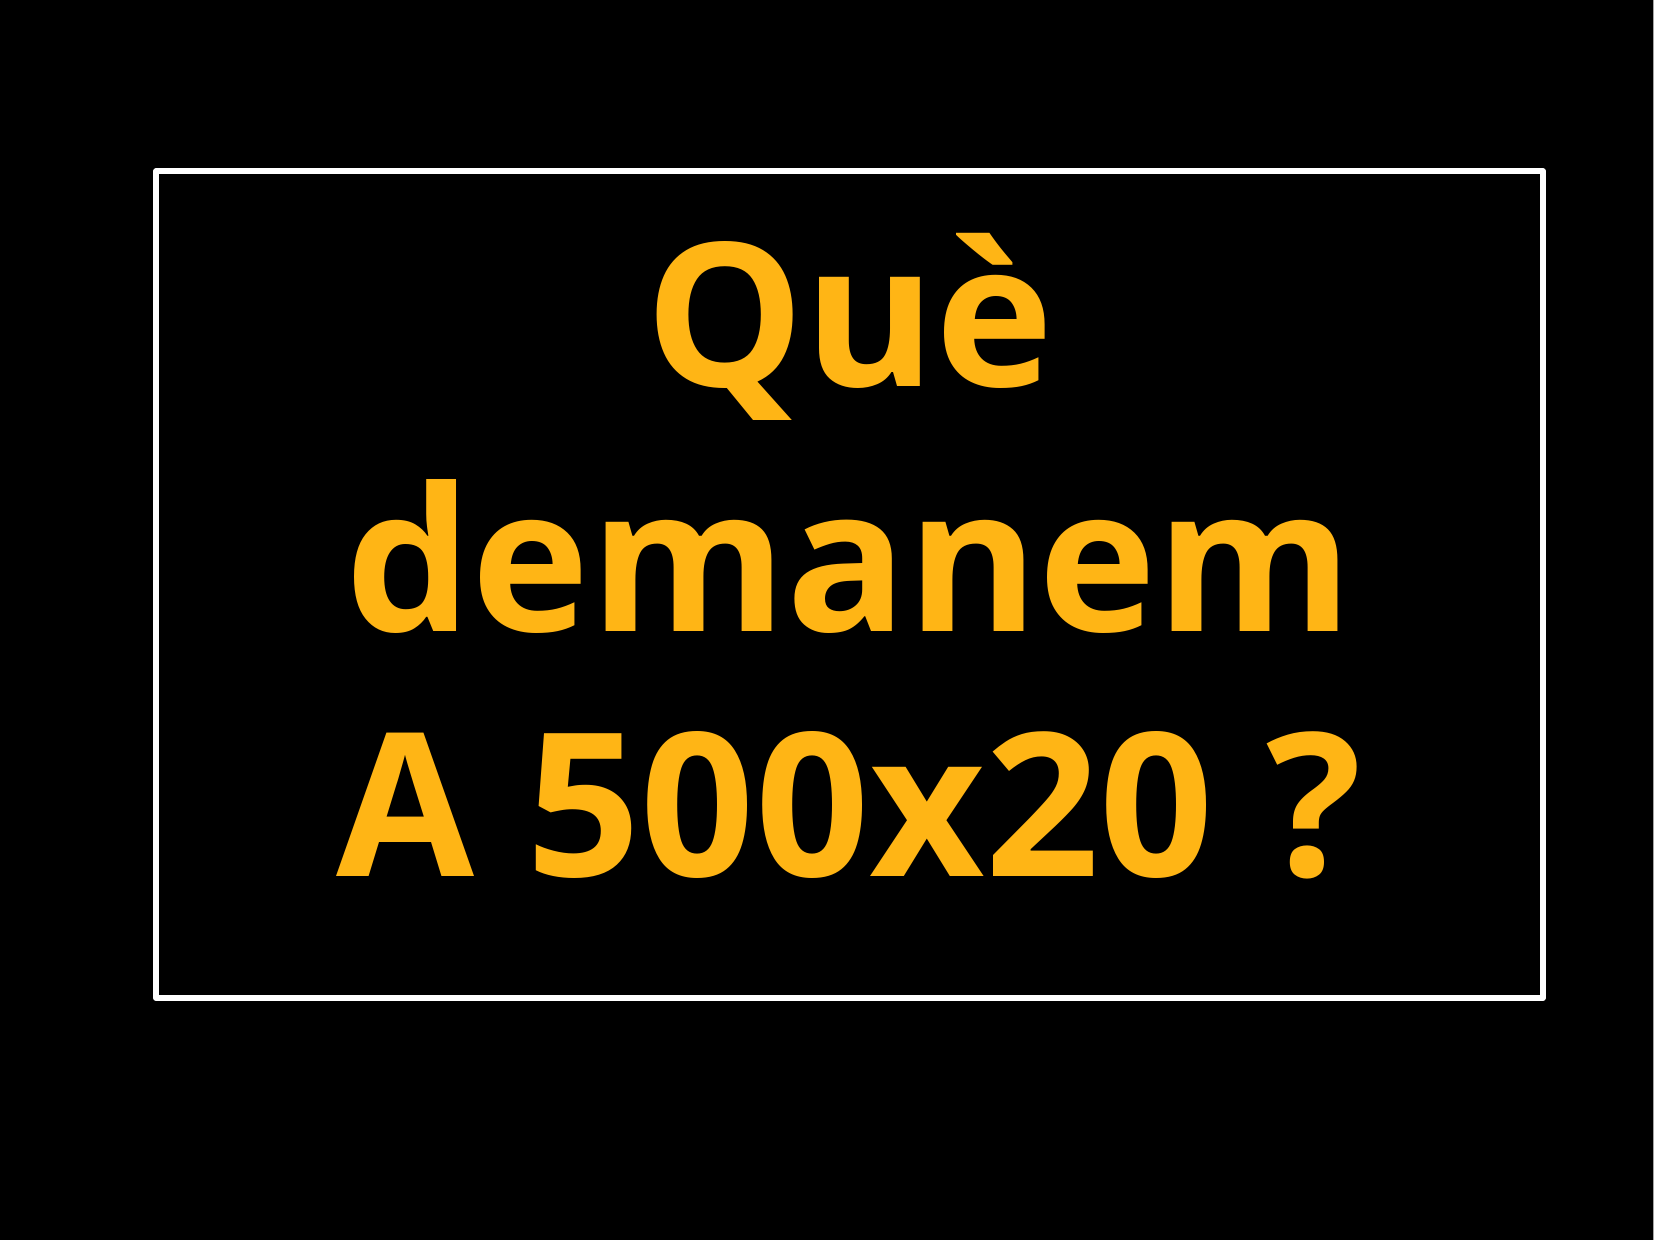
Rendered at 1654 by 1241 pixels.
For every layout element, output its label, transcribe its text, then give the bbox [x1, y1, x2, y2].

text_box Què demanem A 500x20 ? [155, 171, 1543, 999]
